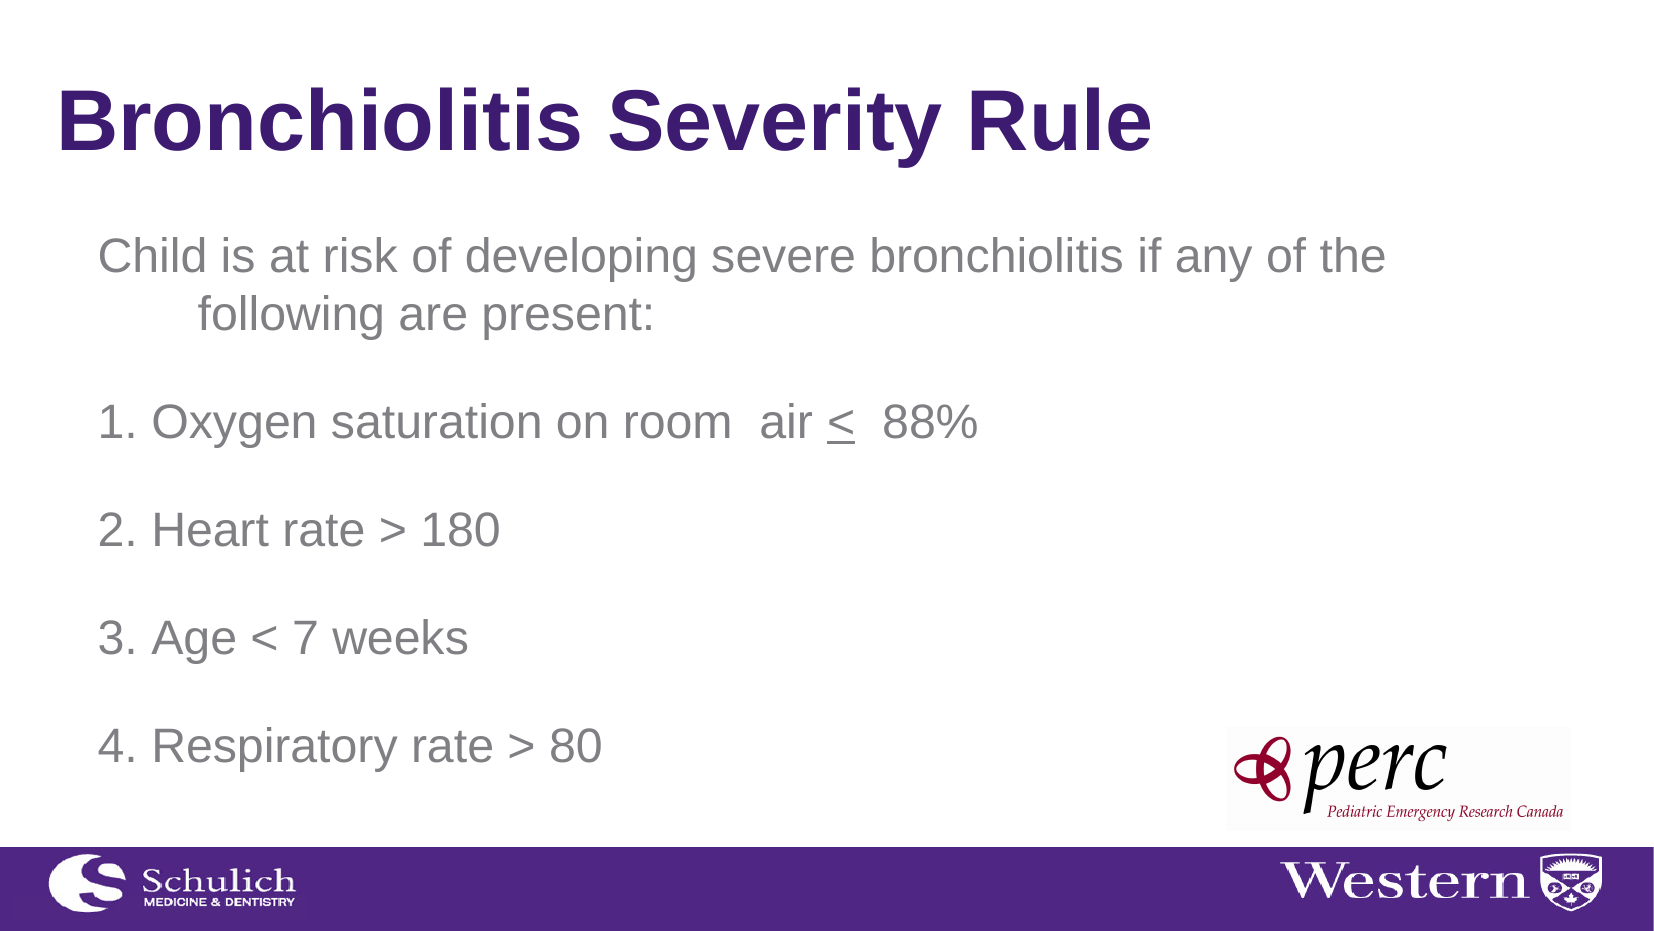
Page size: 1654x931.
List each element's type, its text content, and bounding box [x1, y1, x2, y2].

list Child is at risk of developing severe bronchiolitis if any of the following are present: 1. Oxygen saturation on room air < 88% 2. Heart rate > 180 3. Age < 7 weeks 4. Respiratory rate > 80 [82, 217, 1571, 831]
title Bronchiolitis Severity Rule [41, 56, 1613, 176]
picture [0, 0, 1654, 931]
